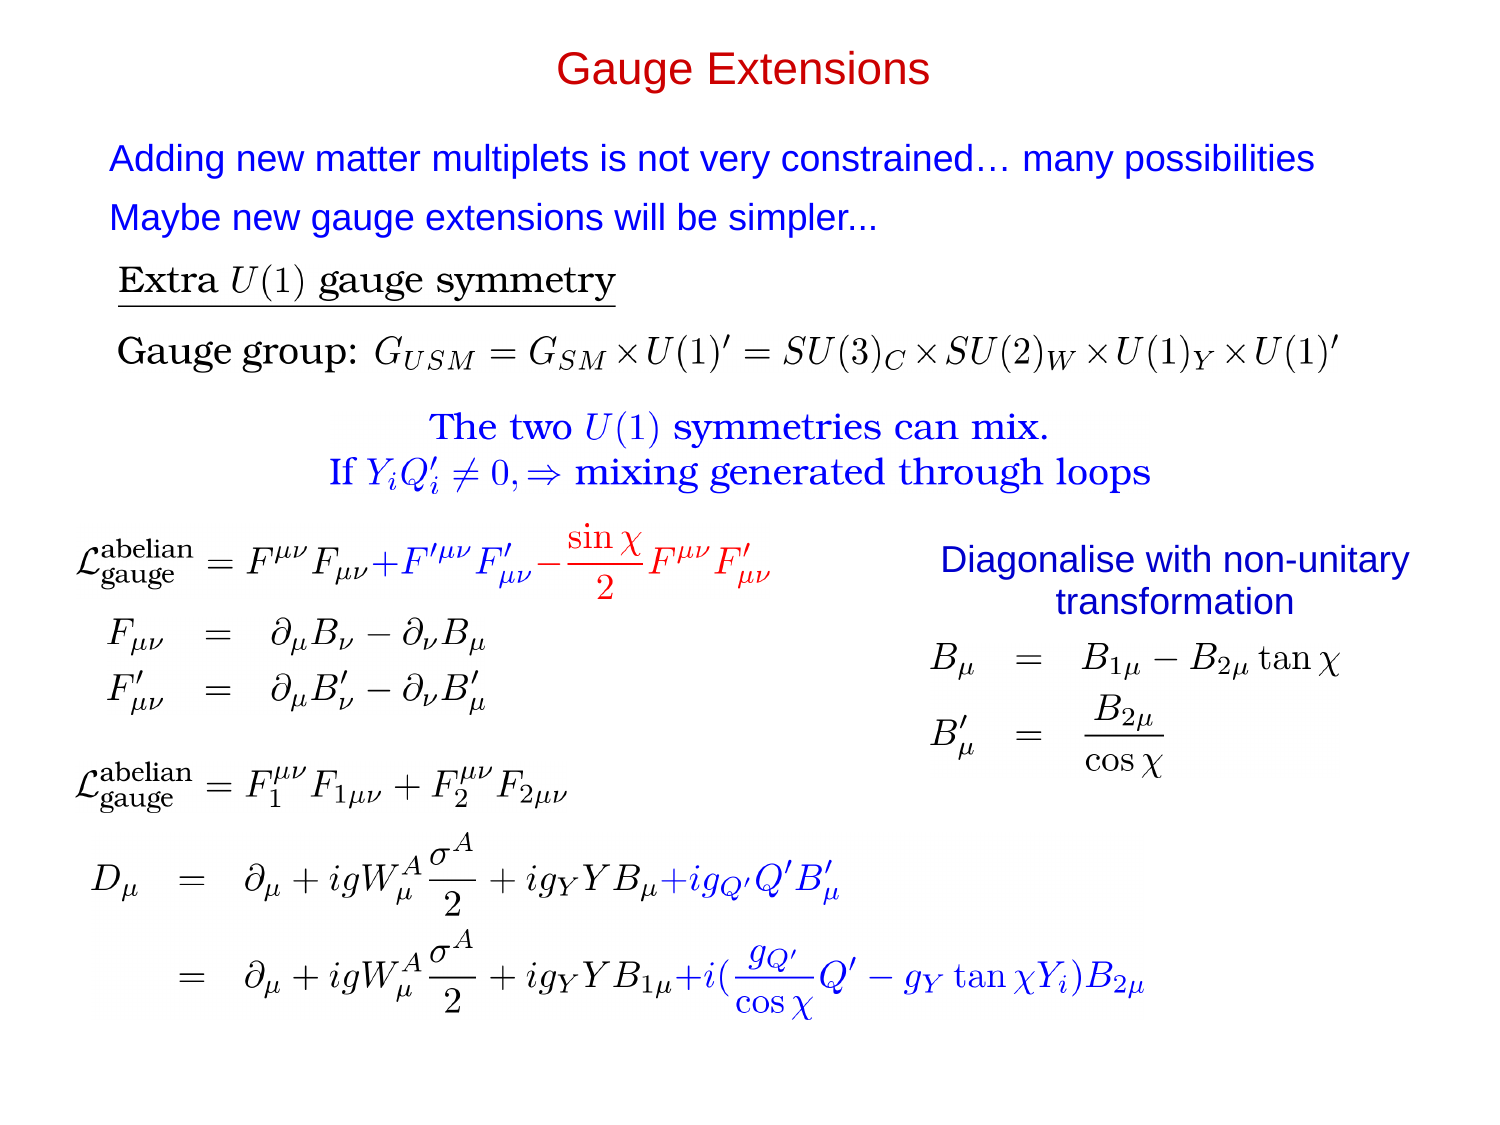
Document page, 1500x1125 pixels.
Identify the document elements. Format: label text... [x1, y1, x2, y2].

text_box Gauge Extensions [23, 35, 1477, 116]
picture [107, 617, 485, 715]
picture [330, 411, 1150, 494]
picture [75, 761, 567, 813]
picture [118, 334, 1338, 373]
text_box Maybe new gauge extensions will be simpler... [94, 188, 993, 246]
text_box Adding new matter multiplets is not very constrained… many possibilities [94, 129, 1359, 229]
picture [930, 643, 1340, 779]
picture [76, 523, 770, 599]
picture [118, 264, 616, 307]
picture [91, 832, 1144, 1020]
text_box Diagonalise with non-unitary transformation [874, 531, 1477, 631]
